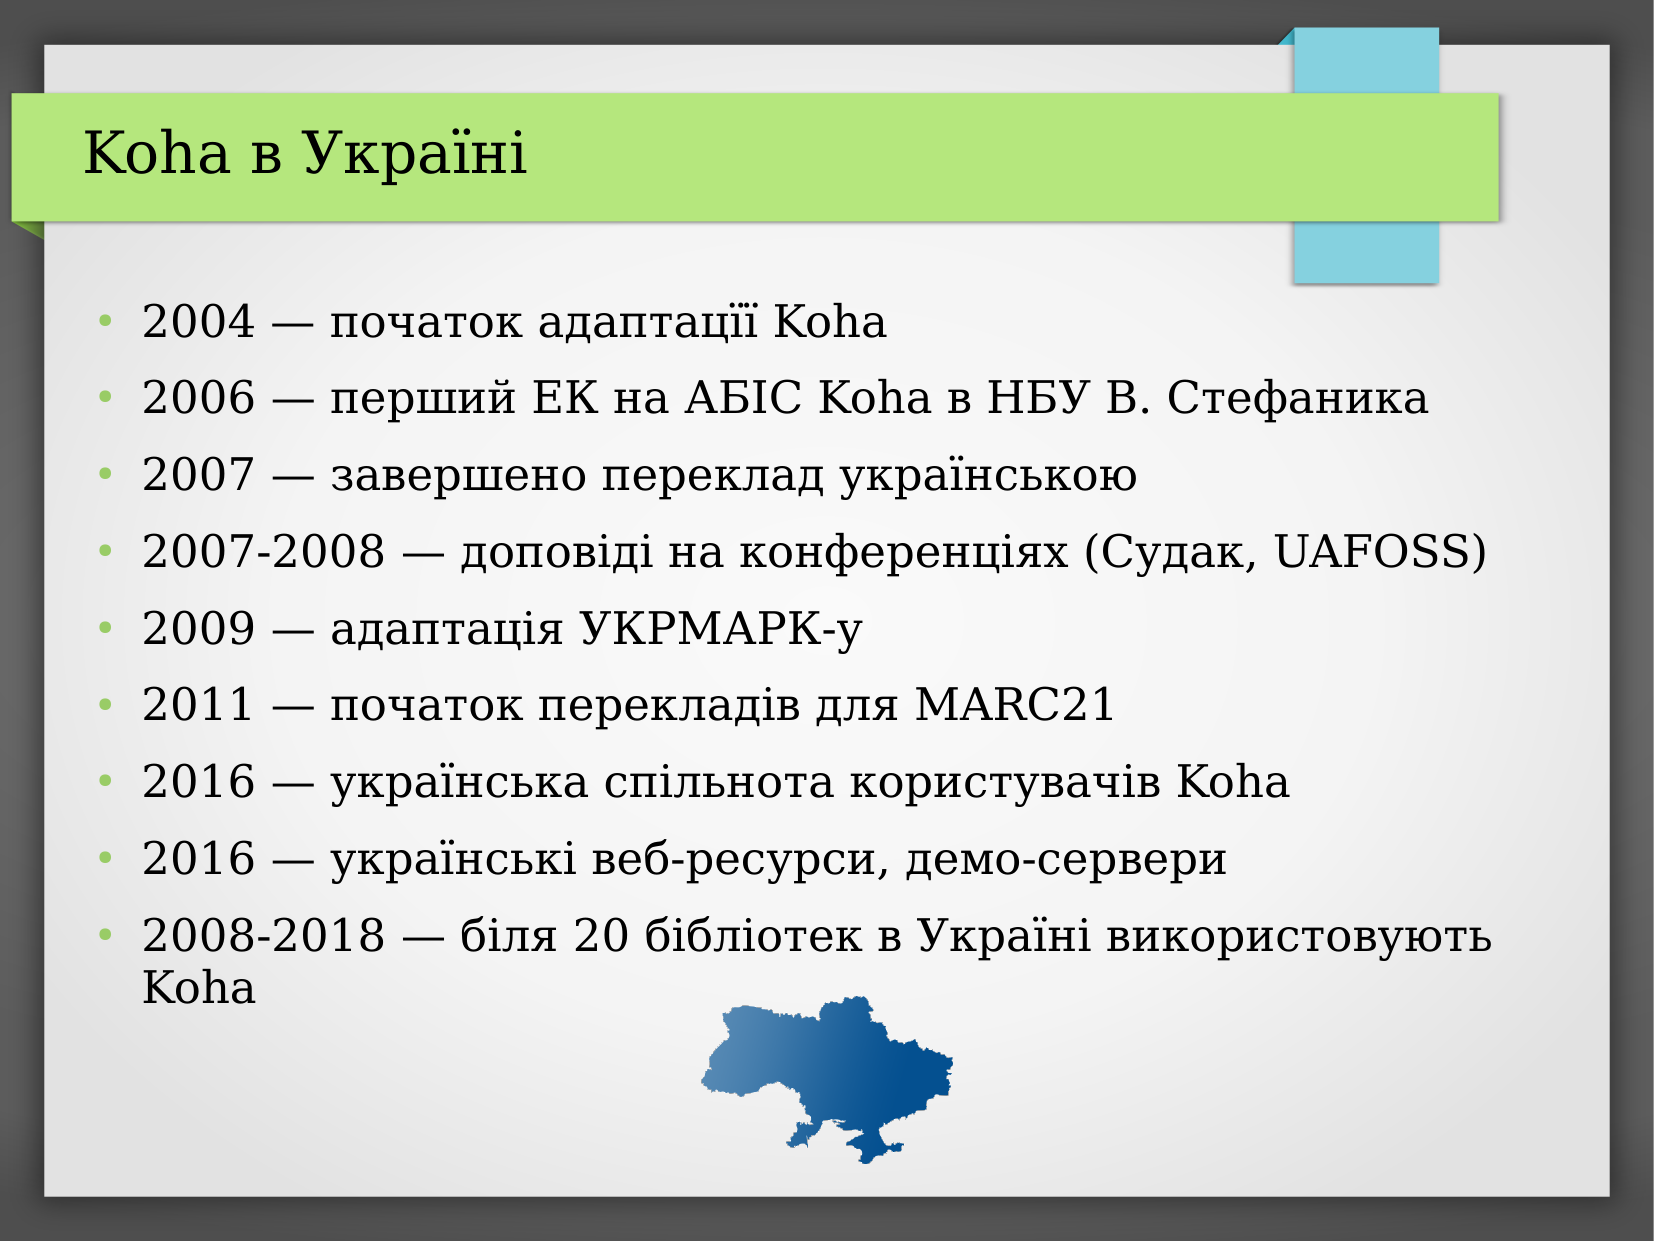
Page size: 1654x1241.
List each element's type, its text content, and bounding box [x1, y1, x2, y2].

list 2004 — початок адаптацїї Koha 2006 — перший ЕК на АБІС Koha в НБУ В. Стефаника 2007 — завершено переклад українською 2007-2008 — доповіді на конференціях (Судак, UAFOSS) 2009 — адаптація УКРМАРК-у 2011 — початок перекладів для MARC21 2016 — українська спільнота користувачів Koha 2016 — українські веб-ресурси, демо-сервери 2008-2018 — біля 20 бібліотек в Україні використовують Koha [82, 295, 1571, 1015]
picture [0, 0, 1654, 1241]
title Koha в Україні [82, 94, 1264, 213]
